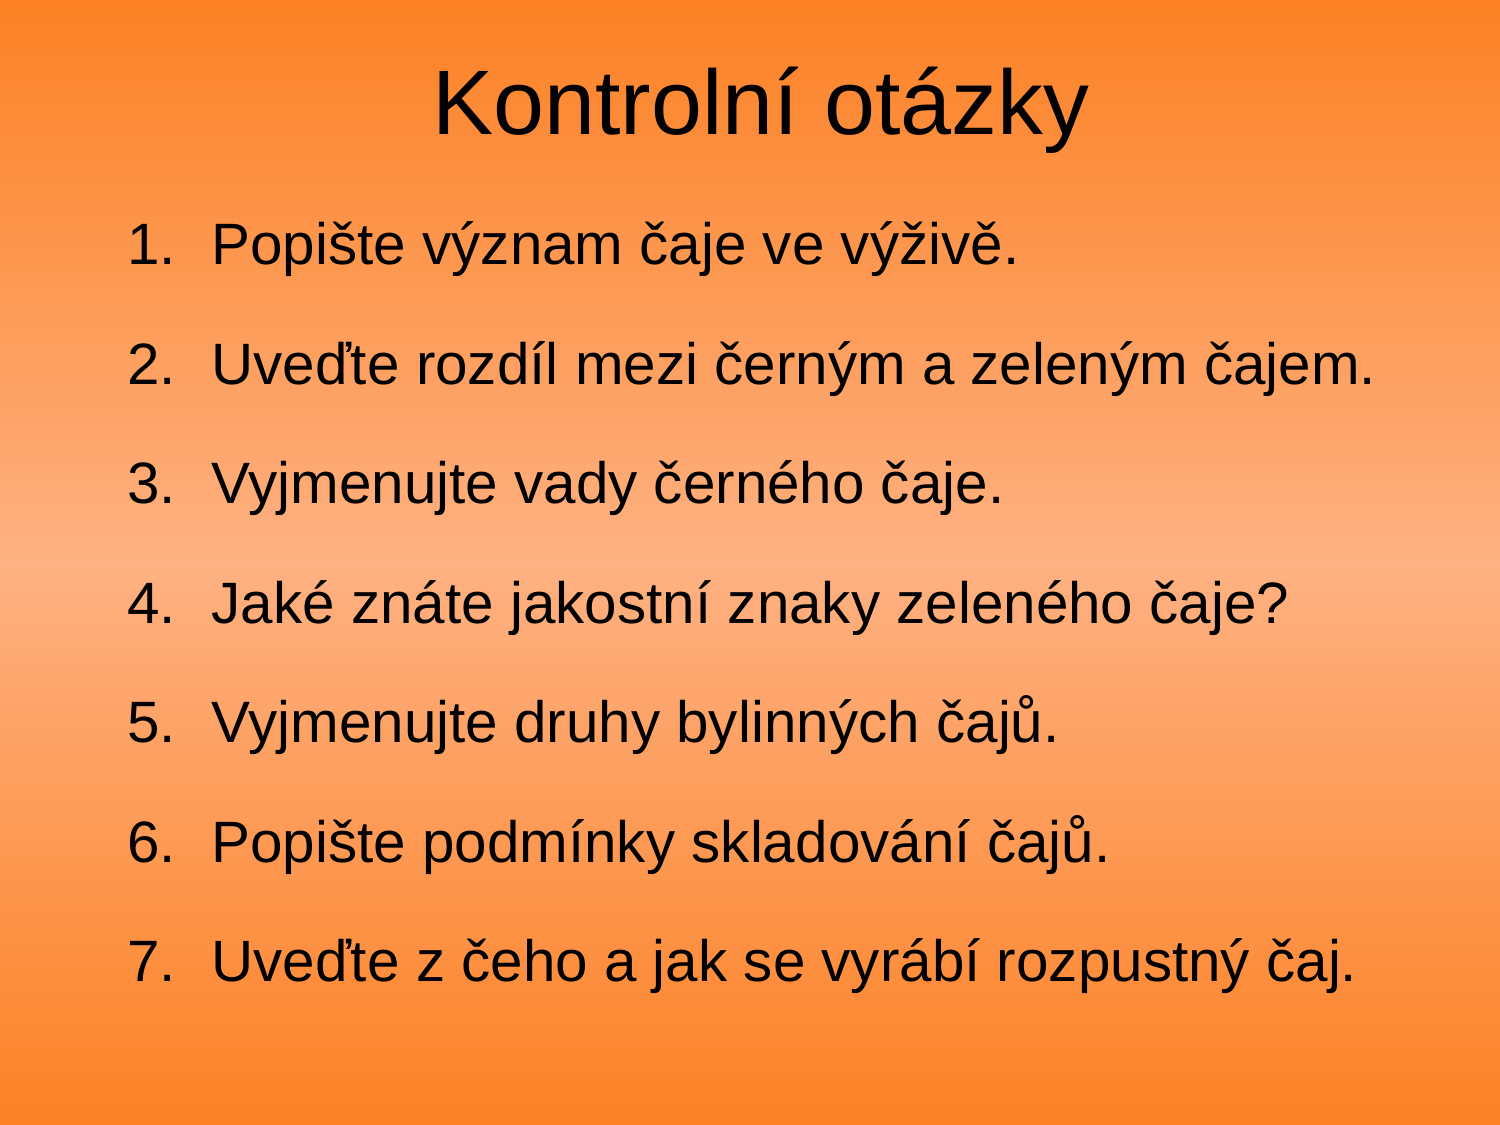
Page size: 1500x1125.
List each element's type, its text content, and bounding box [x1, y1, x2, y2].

title Kontrolní otázky [123, 30, 1399, 164]
list Popište význam čaje ve výživě. Uveďte rozdíl mezi černým a zeleným čajem. 3. Vyjmenujte vady černého čaje. 4. Jaké znáte jakostní znaky zeleného čaje? 5. Vyjmenujte druhy bylinných čajů. 6. Popište podmínky skladování čajů. 7. Uveďte z čeho a jak se vyrábí rozpustný čaj. [112, 164, 1430, 1121]
